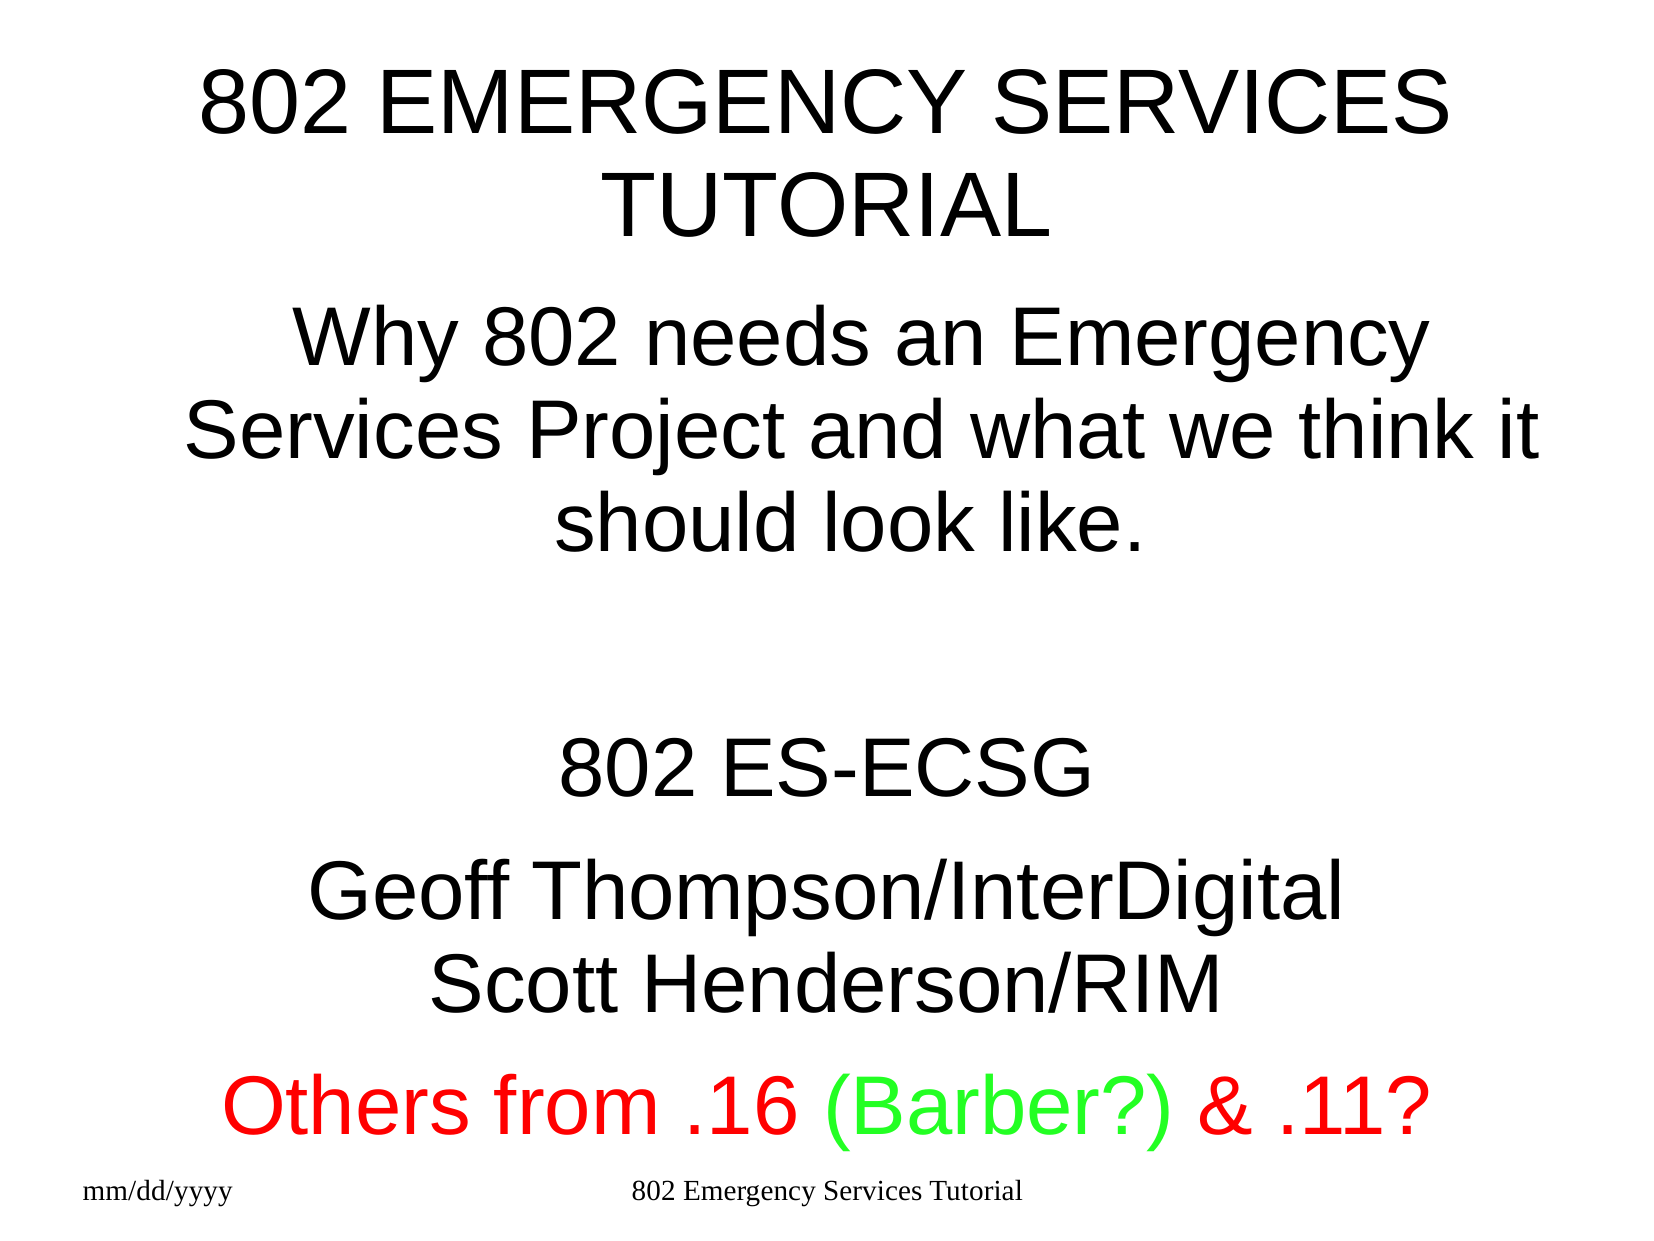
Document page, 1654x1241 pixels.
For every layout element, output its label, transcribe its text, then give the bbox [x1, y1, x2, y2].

title 802 EMERGENCY SERVICES TUTORIAL [82, 49, 1571, 257]
list Why 802 needs an Emergency Services Project and what we think it should look like. 802 ES-ECSG Geoff Thompson/InterDigital Scott Henderson/RIM Others from .16 (Barber?) & .11? [82, 290, 1571, 1155]
